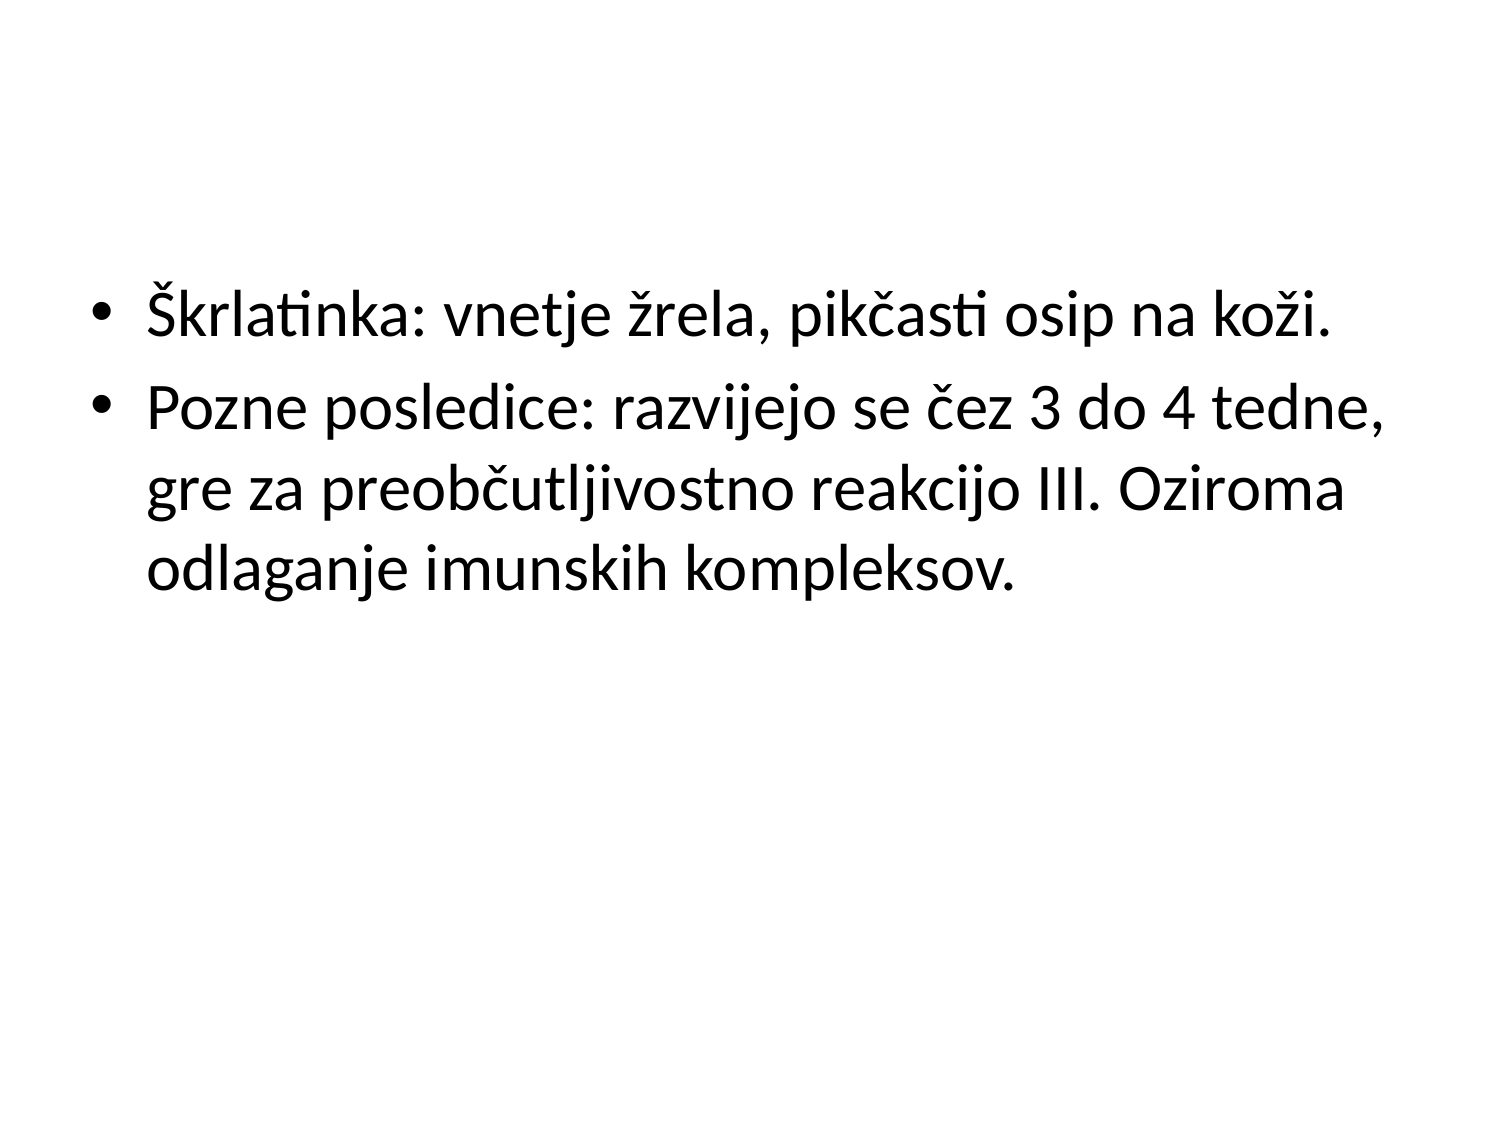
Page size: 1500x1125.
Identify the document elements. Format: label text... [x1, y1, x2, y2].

list Škrlatinka: vnetje žrela, pikčasti osip na koži. Pozne posledice: razvijejo se čez 3 do 4 tedne, gre za preobčutljivostno reakcijo III. Oziroma odlaganje imunskih kompleksov. [75, 262, 1425, 1005]
